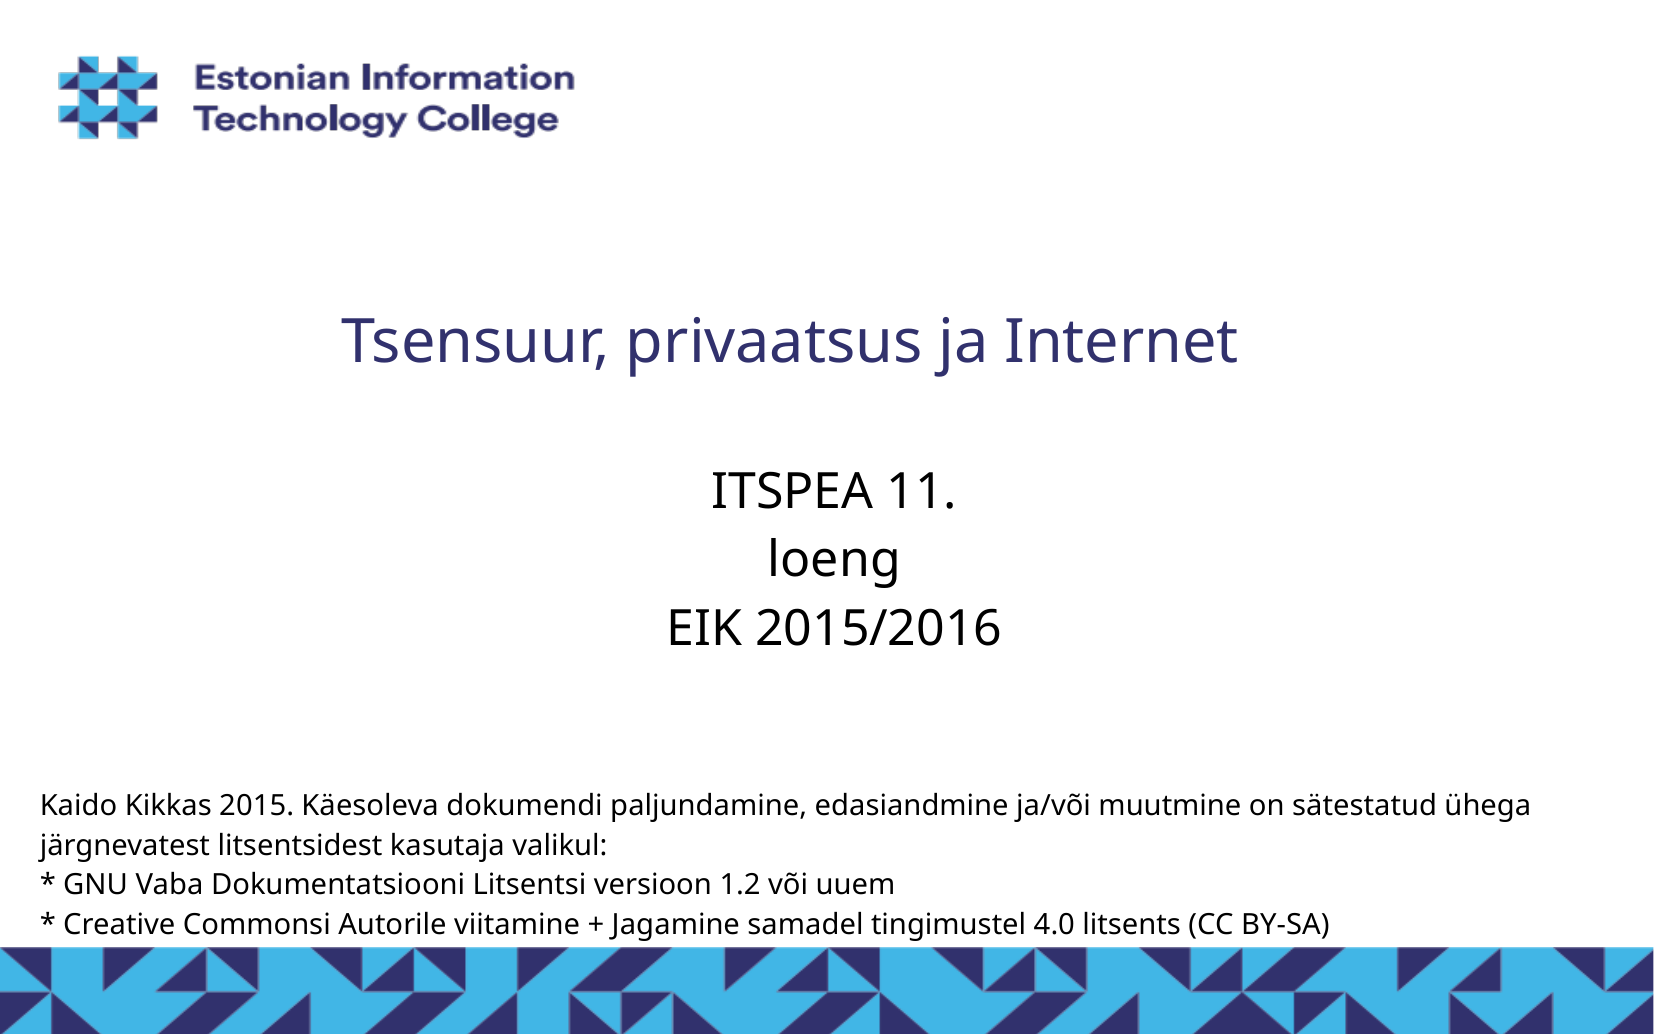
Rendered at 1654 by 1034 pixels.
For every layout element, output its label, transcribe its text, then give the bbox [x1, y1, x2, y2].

text_box ITSPEA 11. loeng EIK 2015/2016 [626, 447, 1043, 595]
text_box Kaido Kikkas 2015. Käesoleva dokumendi paljundamine, edasiandmine ja/või muutmine on sätestatud ühega järgnevatest litsentsidest kasutaja valikul: * GNU Vaba Dokumentatsiooni Litsentsi versioon 1.2 või uuem * Creative Commonsi Autorile viitamine + Jagamine samadel tingimustel 4.0 litsents (CC BY-SA) [24, 776, 1563, 947]
title Tsensuur, privaatsus ja Internet [222, 266, 1359, 411]
